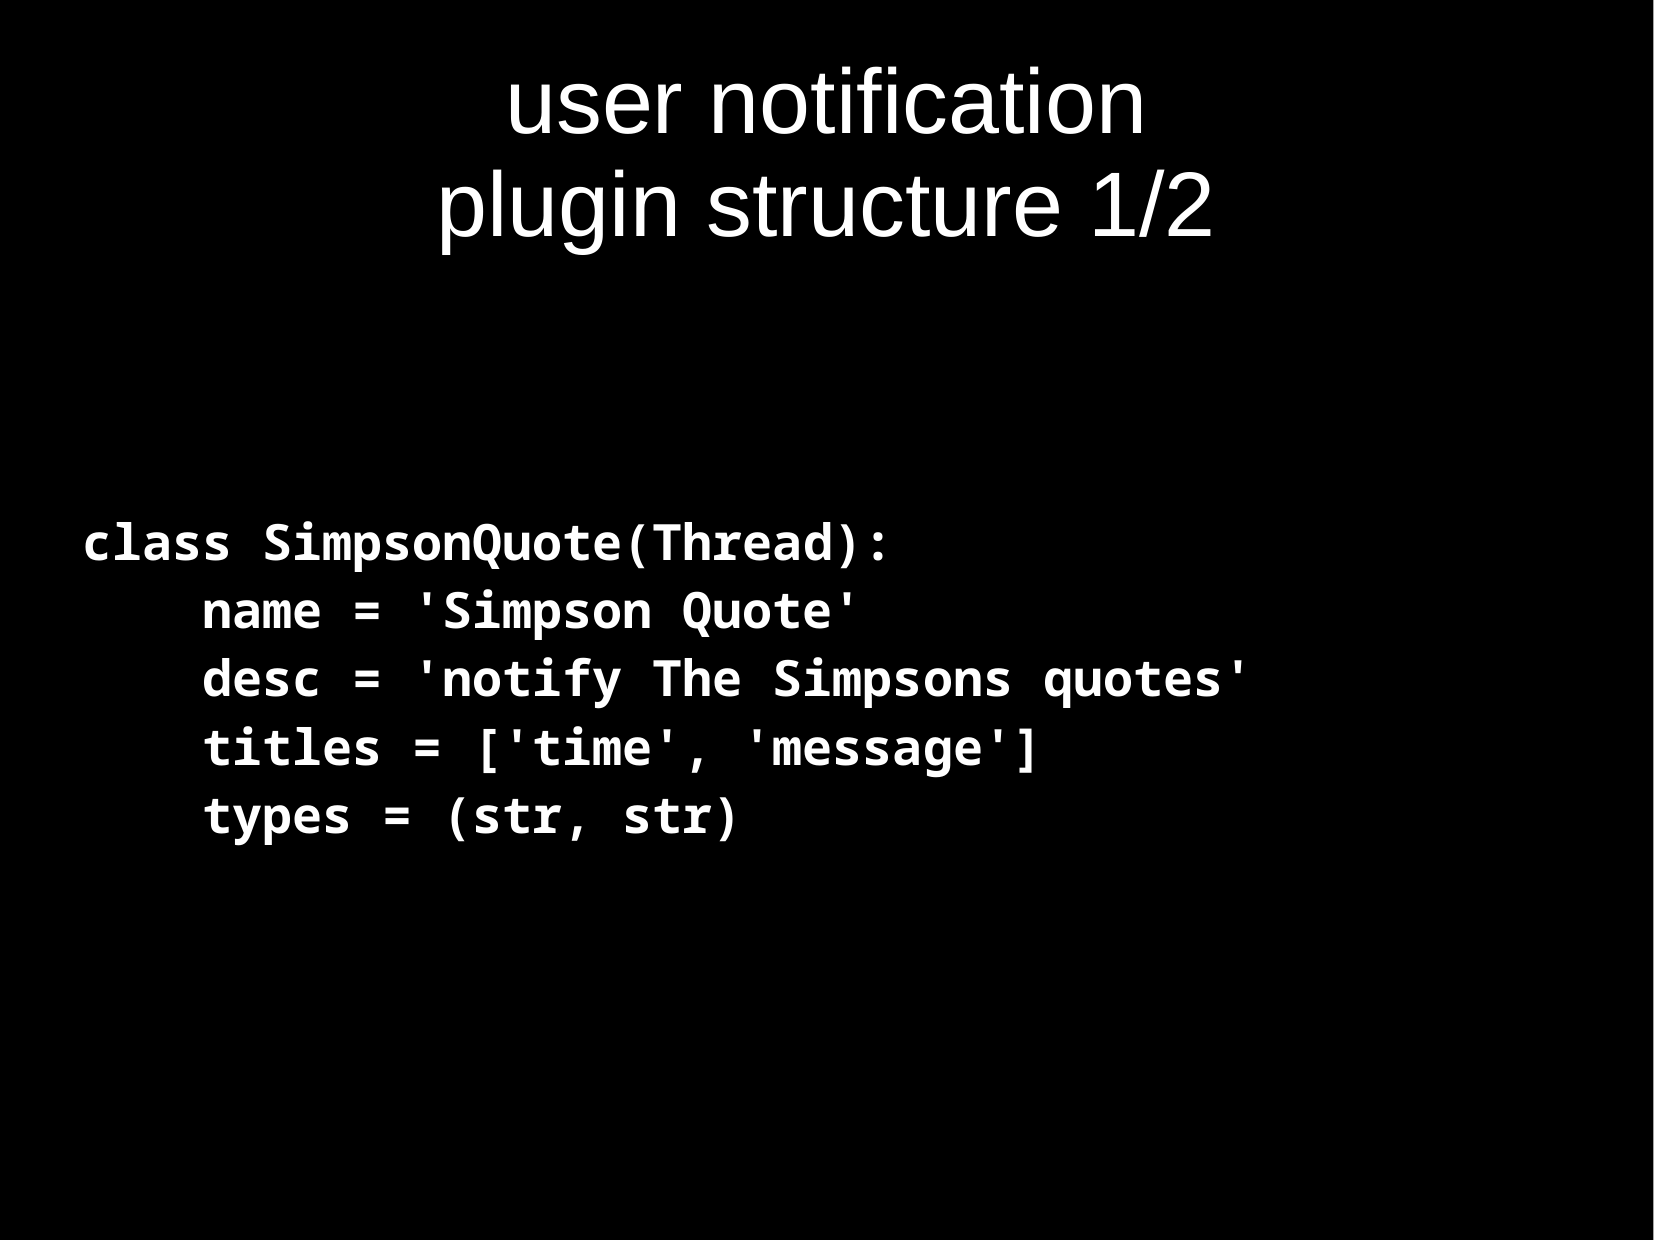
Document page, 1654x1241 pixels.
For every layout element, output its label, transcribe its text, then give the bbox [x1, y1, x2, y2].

title user notification plugin structure 1/2 [82, 50, 1571, 256]
subtitle class SimpsonQuote(Thread): name = 'Simpson Quote' desc = 'notify The Simpsons quotes' titles = ['time', 'message'] types = (str, str) [82, 298, 1571, 1102]
